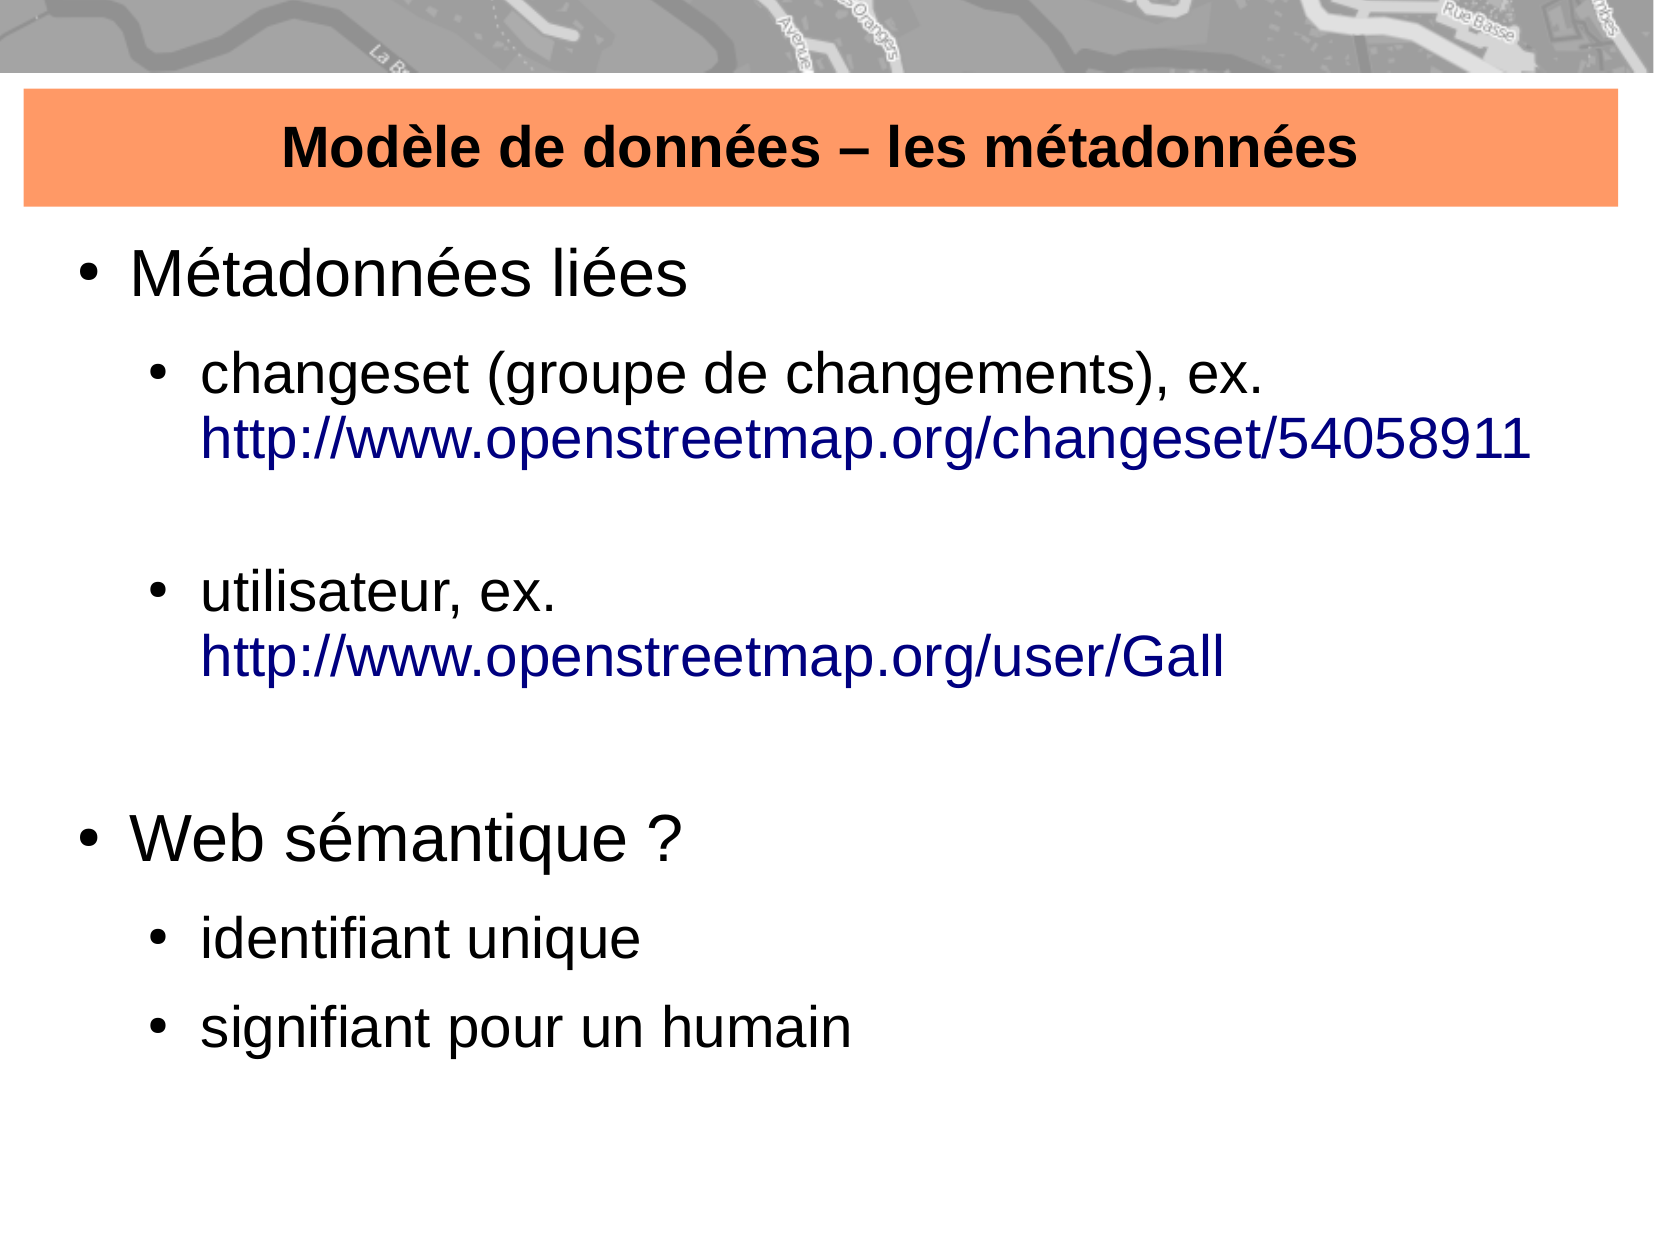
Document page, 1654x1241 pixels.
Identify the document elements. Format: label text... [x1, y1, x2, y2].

text_box Modèle de données – les métadonnées [23, 88, 1619, 207]
list Métadonnées liées changeset (groupe de changements), ex. http://www.openstreetmap.org/changeset/54058911 utilisateur, ex. http://www.openstreetmap.org/user/Gall Web sémantique ? identifiant unique signifiant pour un humain [59, 236, 1548, 1157]
table_header [1240, 12, 1653, 77]
table_header [413, 12, 826, 77]
table_header [826, 12, 1240, 77]
picture [0, 0, 1654, 73]
table_header [0, 12, 413, 77]
